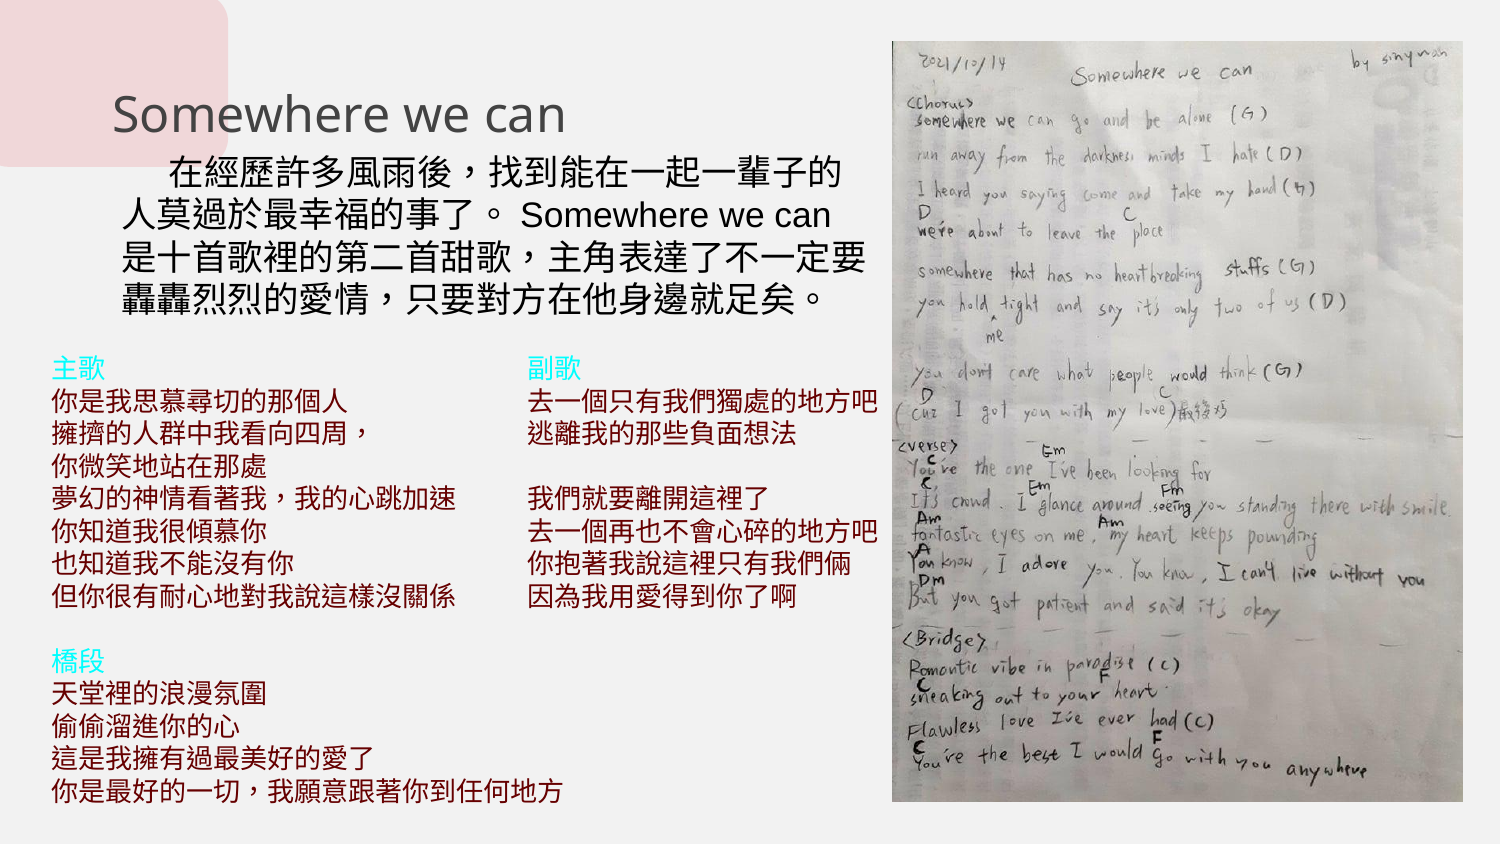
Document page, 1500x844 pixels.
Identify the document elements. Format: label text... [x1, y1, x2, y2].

text_box 副歌 去一個只有我們獨處的地方吧 逃離我的那些負面想法 我們就要離開這裡了 去一個再也不會心碎的地方吧 你抱著我說這裡只有我們倆 因為我用愛得到你了啊 [512, 336, 898, 662]
title Somewhere we can [97, 58, 892, 266]
text_box 在經歷許多風雨後，找到能在一起一輩子的人莫過於最幸福的事了。Somewhere we can是十首歌裡的第二首甜歌，主角表達了不一定要轟轟烈烈的愛情，只要對方在他身邊就足矣。 [106, 134, 884, 335]
text_box 主歌 你是我思慕尋切的那個人 擁擠的人群中我看向四周， 你微笑地站在那處 夢幻的神情看著我，我的心跳加速 你知道我很傾慕你 也知道我不能沒有你 但你很有耐心地對我說這樣沒關係 橋段 天堂裡的浪漫氛圍 偷偷溜進你的心 這是我擁有過最美好的愛了 你是最好的一切，我願意跟著你到任何地方 [36, 336, 594, 844]
picture [892, 41, 1463, 802]
